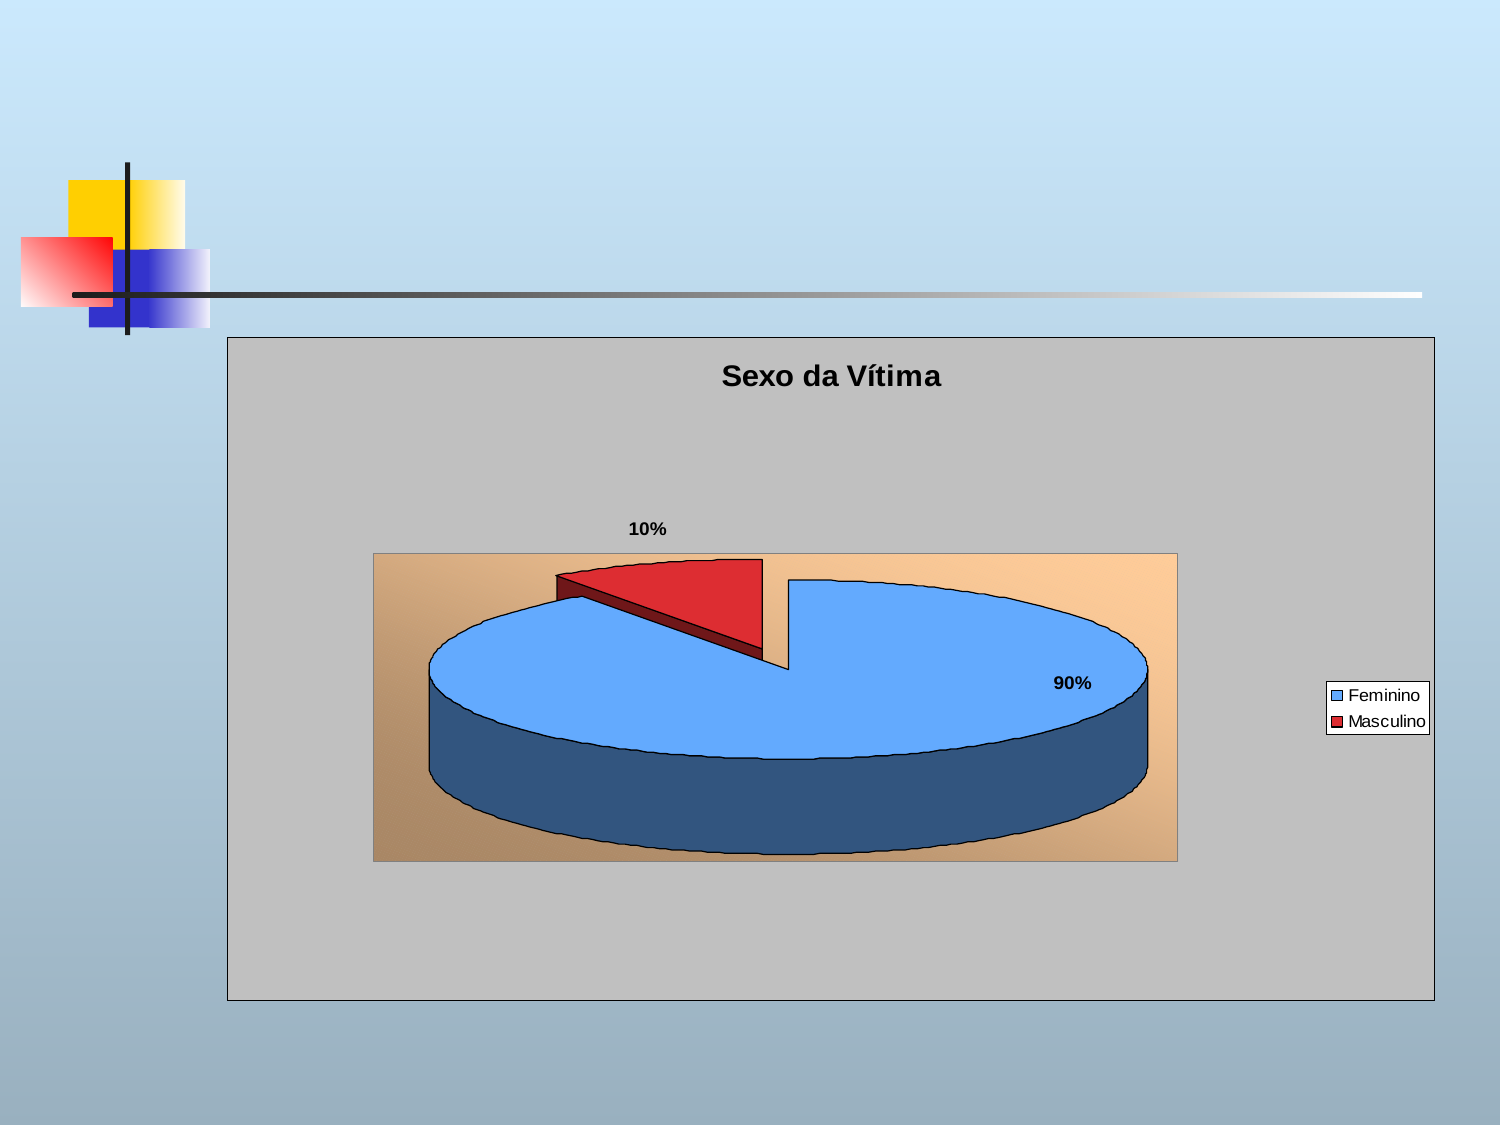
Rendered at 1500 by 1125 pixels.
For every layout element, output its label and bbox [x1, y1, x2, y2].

chart [221, 331, 1442, 1007]
